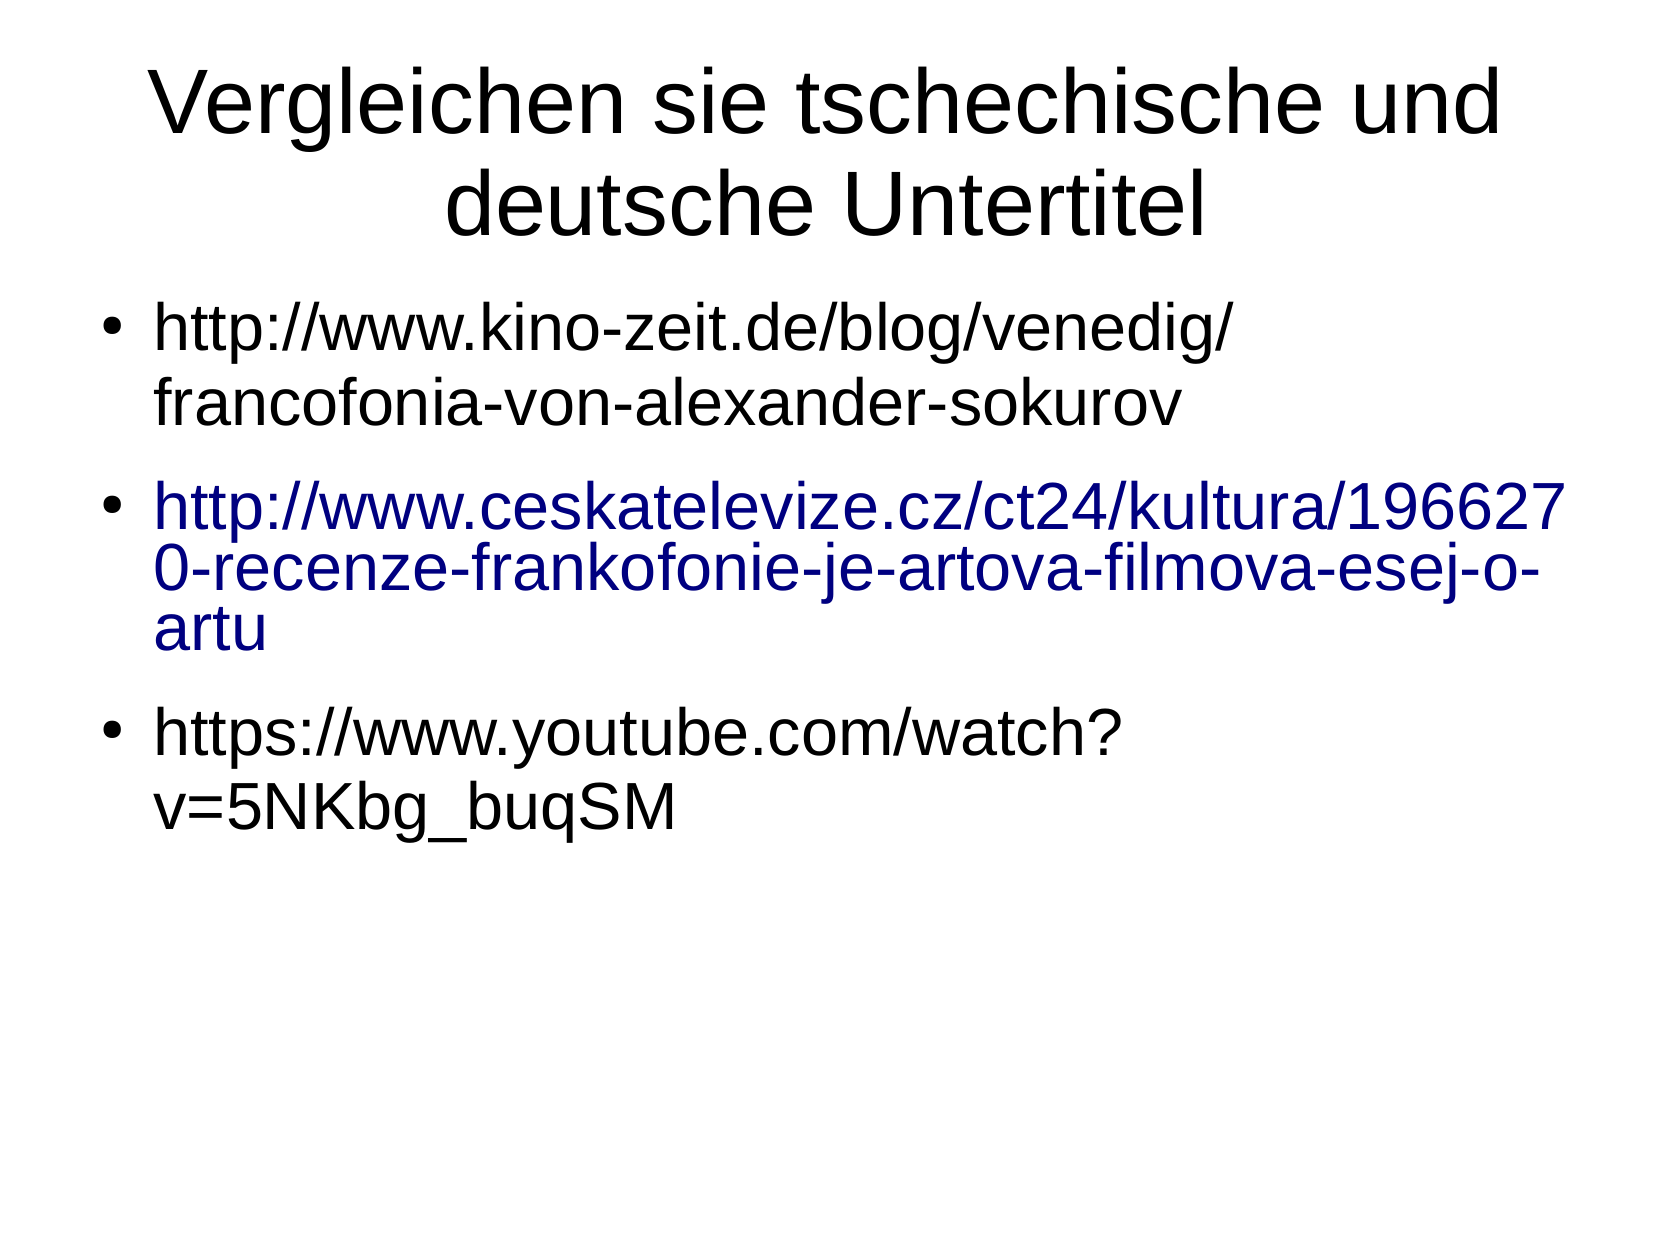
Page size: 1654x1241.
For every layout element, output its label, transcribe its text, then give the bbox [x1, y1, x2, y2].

list http://www.kino-zeit.de/blog/venedig/francofonia-von-alexander-sokurov http://www.ceskatelevize.cz/ct24/kultura/1966270-recenze-frankofonie-je-artova-filmova-esej-o-artu https://www.youtube.com/watch?v=5NKbg_buqSM [82, 290, 1571, 1010]
title Vergleichen sie tschechische und deutsche Untertitel [82, 49, 1571, 257]
